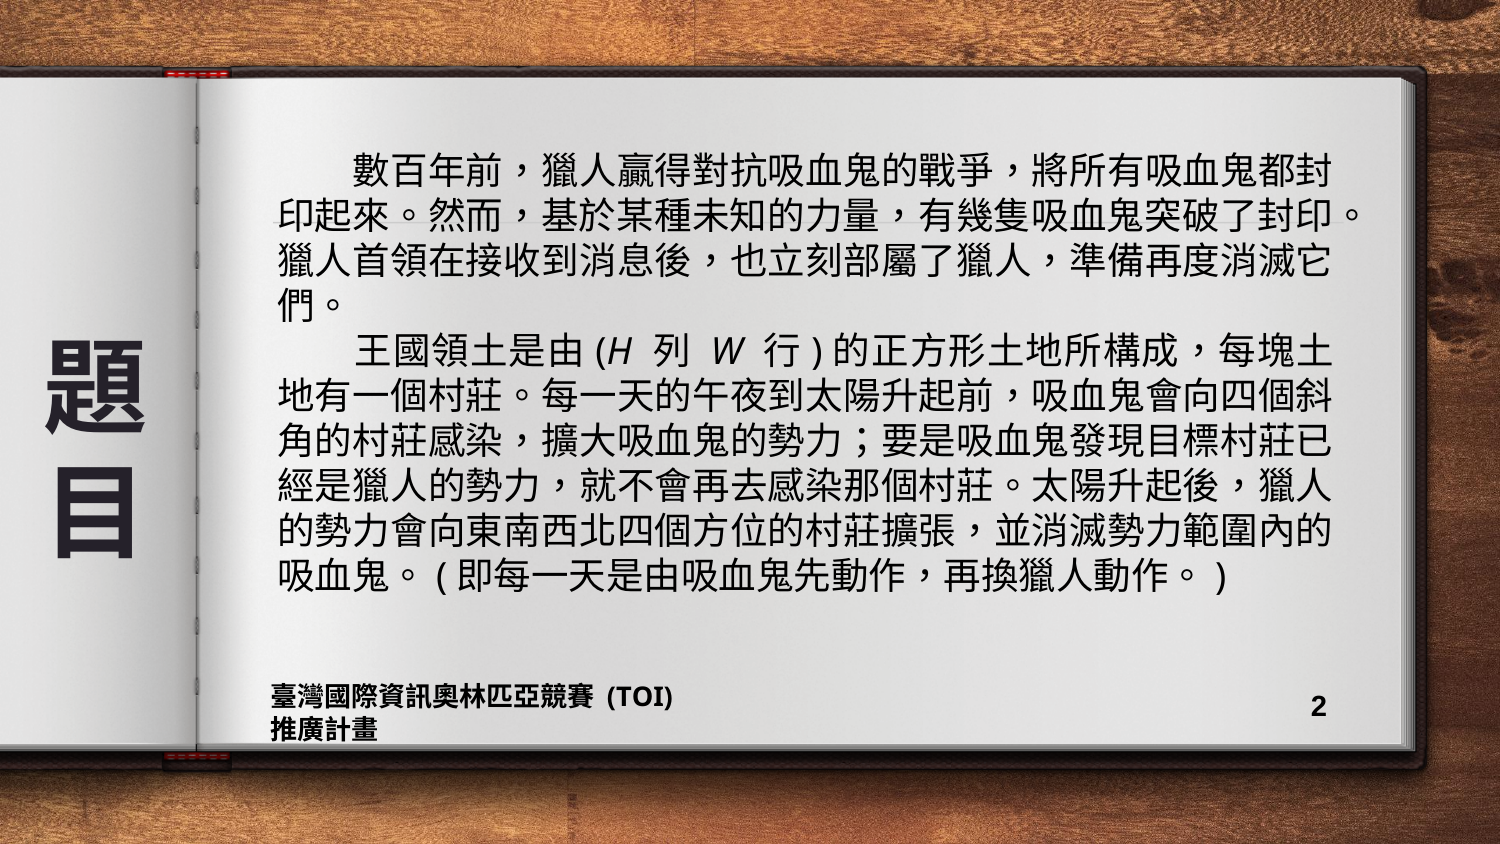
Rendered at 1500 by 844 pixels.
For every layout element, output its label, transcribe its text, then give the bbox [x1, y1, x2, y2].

text_box 數百年前，獵人贏得對抗吸血鬼的戰爭，將所有吸血鬼都封印起來。然而，基於某種未知的力量，有幾隻吸血鬼突破了封印。獵人首領在接收到消息後，也立刻部屬了獵人，準備再度消滅它們。 王國領土是由(H 列 W 行)的正方形土地所構成，每塊土地有一個村莊。每一天的午夜到太陽升起前，吸血鬼會向四個斜角的村莊感染，擴大吸血鬼的勢力；要是吸血鬼發現目標村莊已經是獵人的勢力，就不會再去感染那個村莊。太陽升起後，獵人的勢力會向東南西北四個方位的村莊擴張，並消滅勢力範圍內的吸血鬼。(即每一天是由吸血鬼先動作，再換獵人動作。) [262, 140, 1349, 684]
text_box 2 [1295, 672, 1386, 737]
text_box 題 目 [28, 306, 210, 552]
